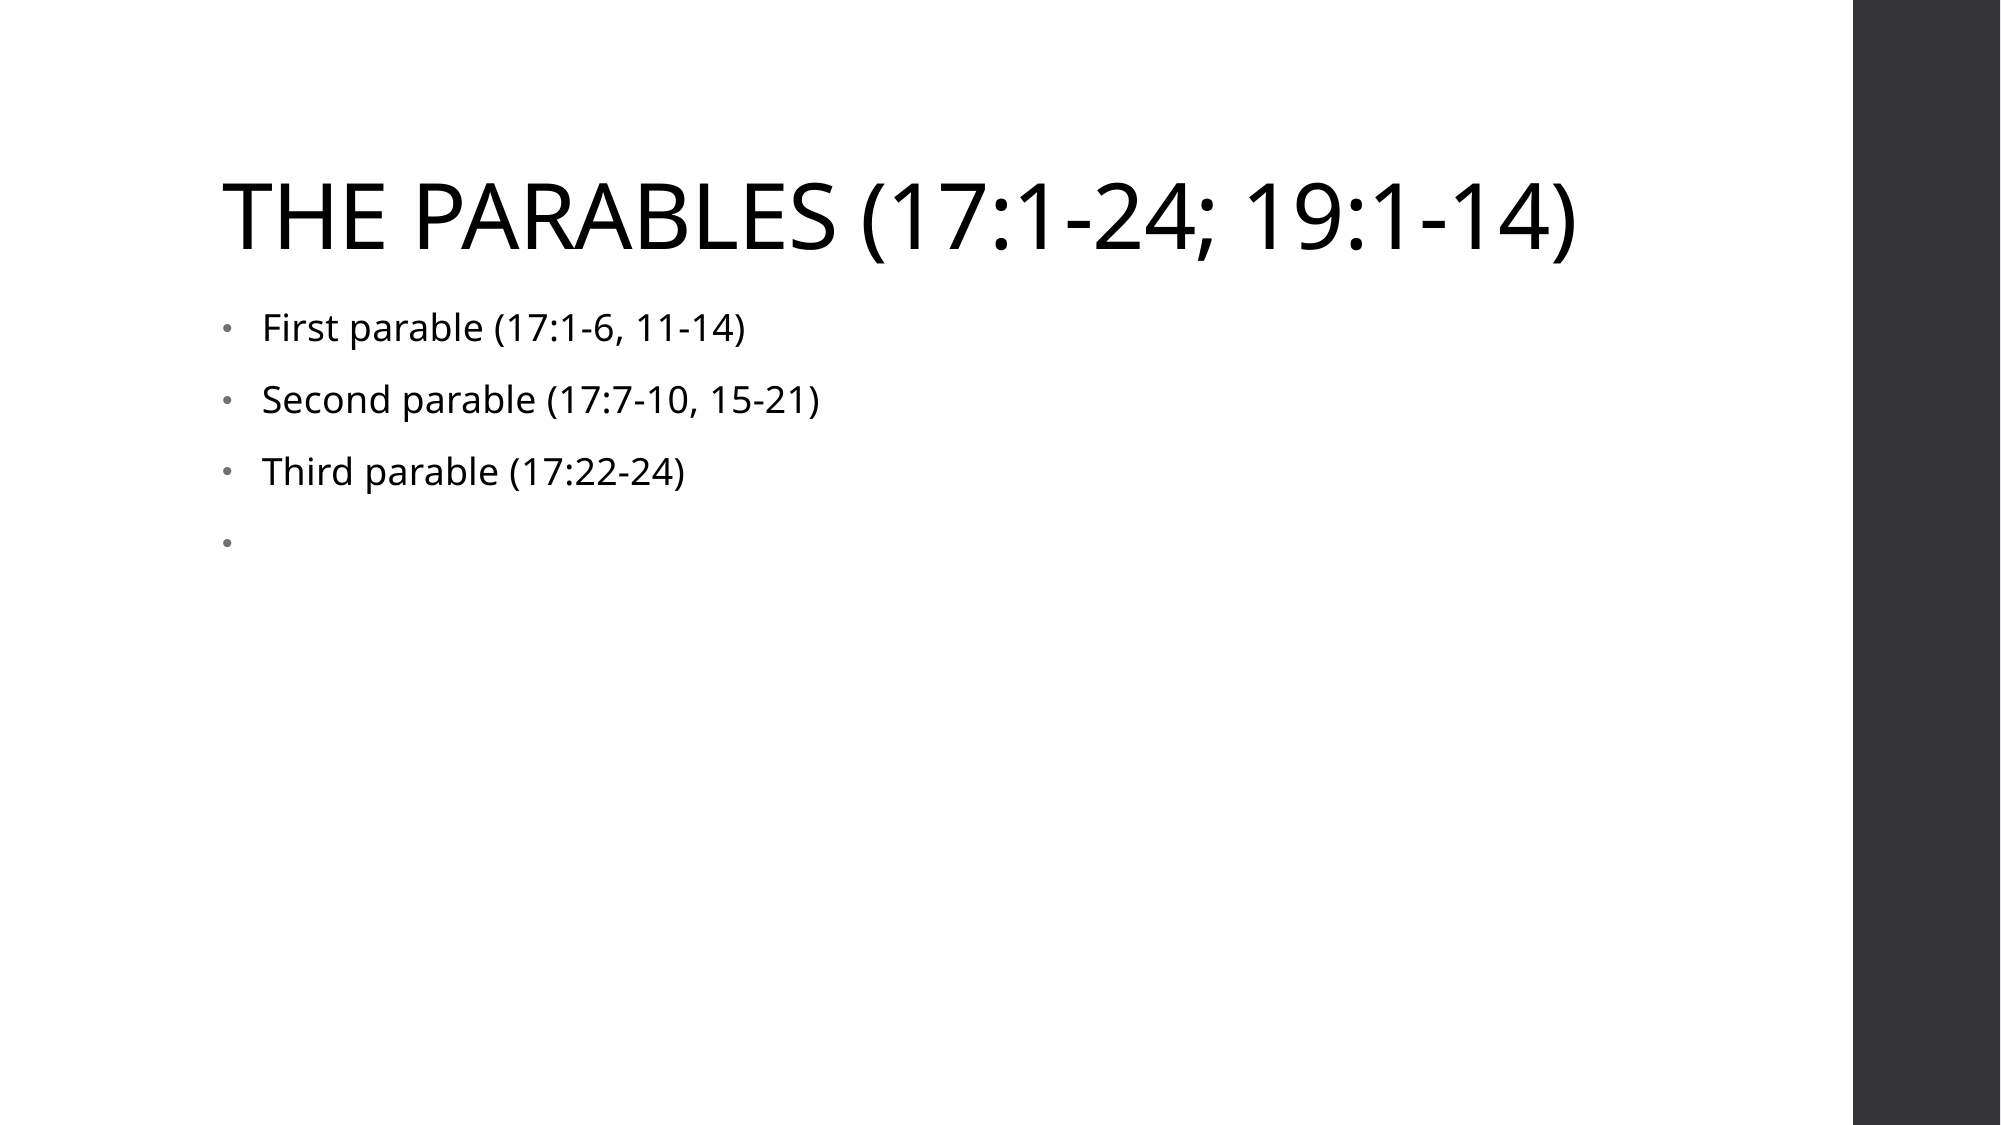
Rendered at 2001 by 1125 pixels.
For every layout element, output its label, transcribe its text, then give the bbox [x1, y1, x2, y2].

list First parable (17:1-6, 11-14) Second parable (17:7-10, 15-21) Third parable (17:22-24) [206, 299, 1617, 1014]
title THE PARABLES (17:1-24; 19:1-14) [206, 60, 1797, 278]
